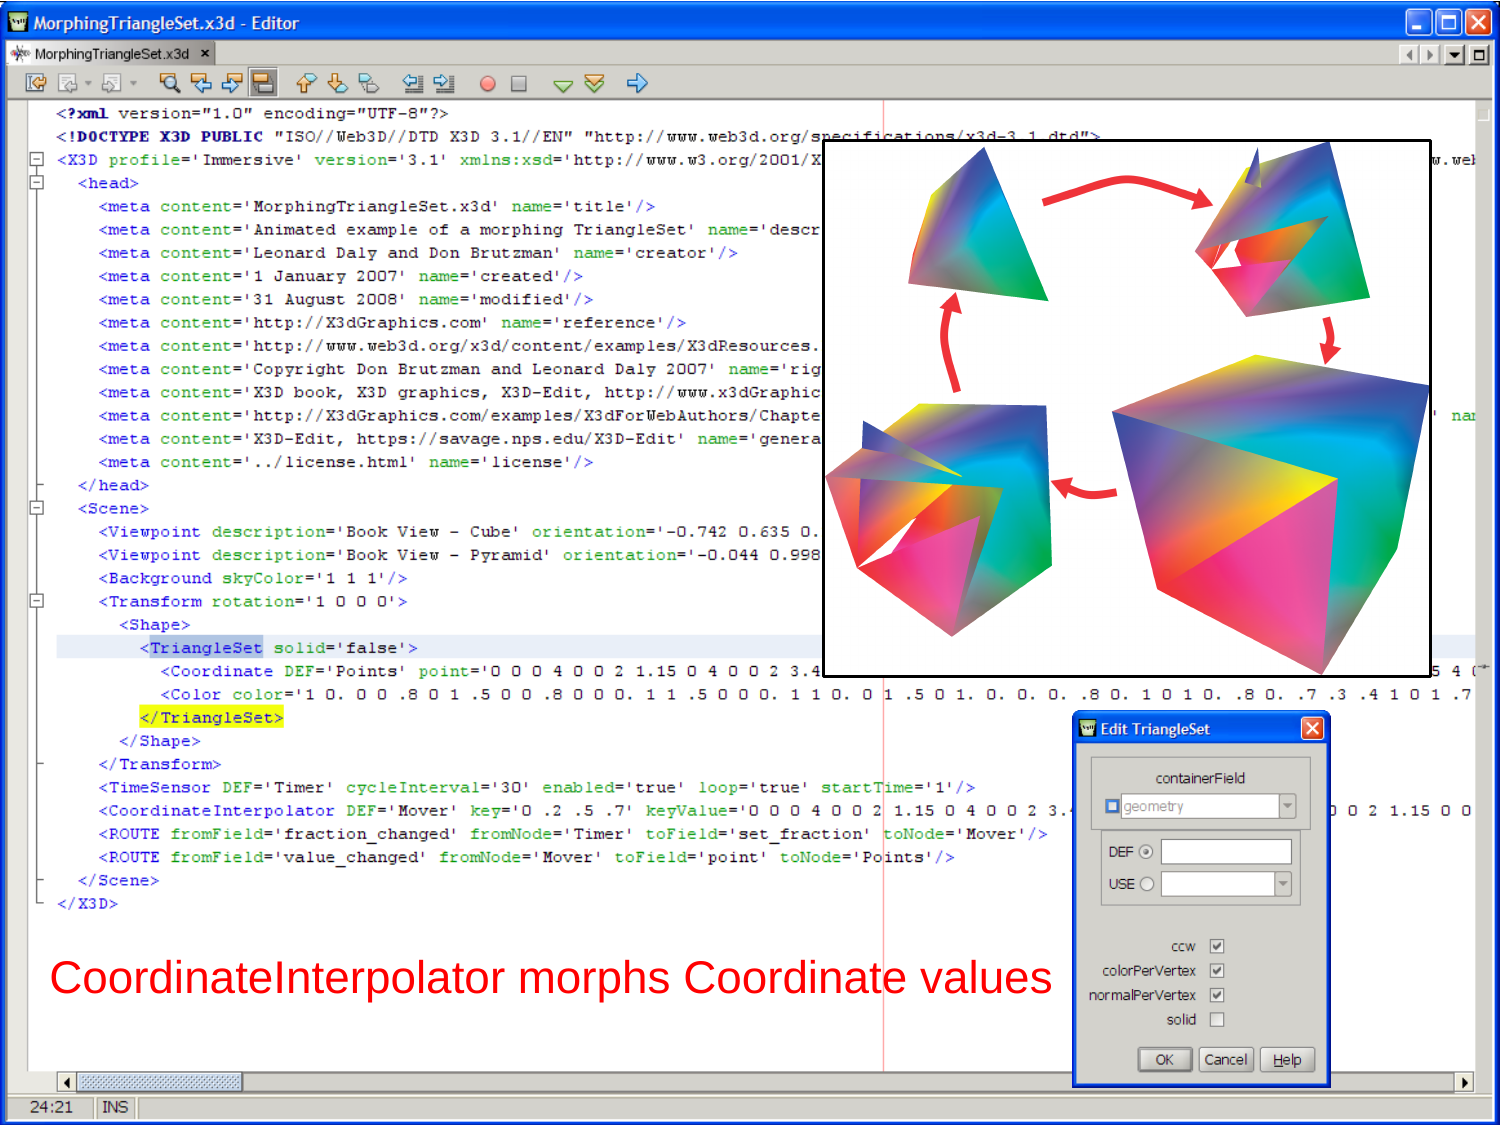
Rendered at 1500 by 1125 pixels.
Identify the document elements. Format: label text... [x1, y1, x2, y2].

text_box CoordinateInterpolator morphs Coordinate values [34, 944, 1069, 1011]
picture [0, 1, 1500, 1125]
